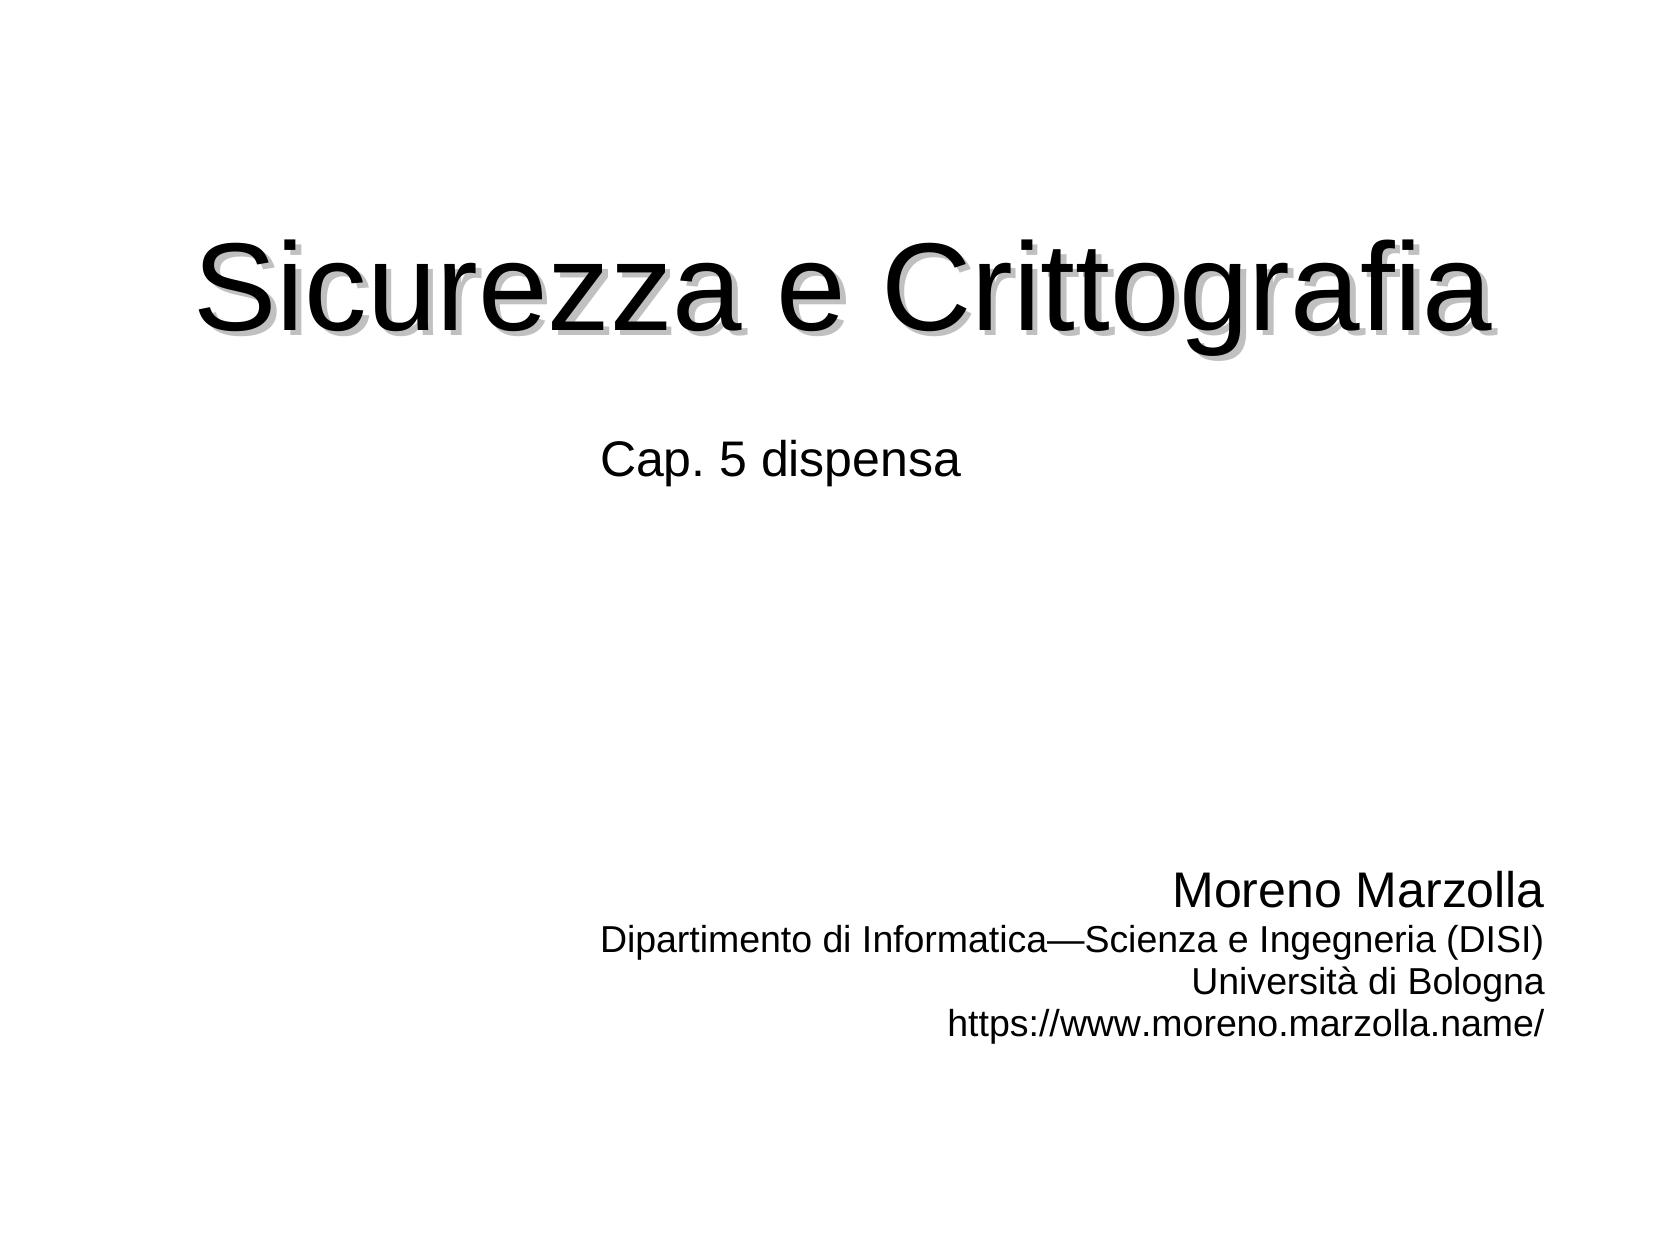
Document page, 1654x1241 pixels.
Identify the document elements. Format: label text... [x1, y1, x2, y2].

text_box Sicurezza e Crittografia [74, 147, 1612, 426]
text_box Moreno Marzolla Dipartimento di Informatica—Scienza e Ingegneria (DISI) Università di Bologna https://www.moreno.marzolla.name/ [600, 862, 1545, 1045]
text_box Cap. 5 dispensa [600, 431, 976, 488]
